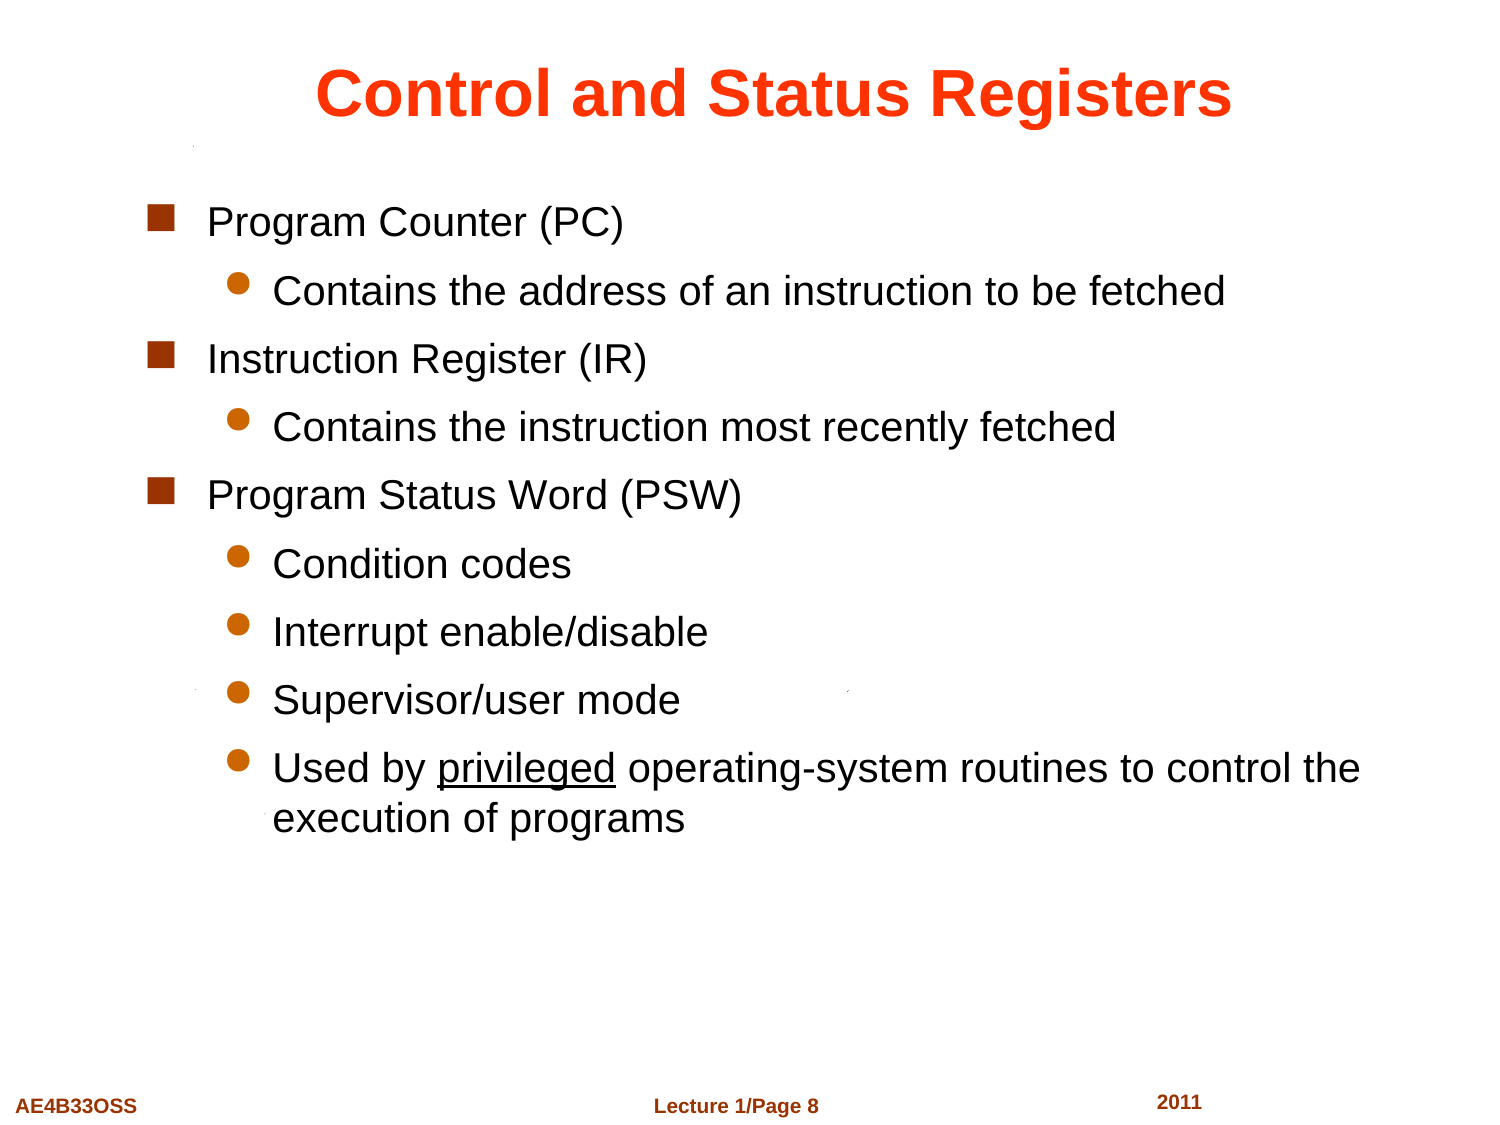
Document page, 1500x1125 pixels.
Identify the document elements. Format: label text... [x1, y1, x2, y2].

list Program Counter (PC) Contains the address of an instruction to be fetched Instruction Register (IR) Contains the instruction most recently fetched Program Status Word (PSW) Condition codes Interrupt enable/disable Supervisor/user mode Used by privileged operating-system routines to control the execution of programs [135, 187, 1425, 985]
title Control and Status Registers [112, 37, 1438, 138]
